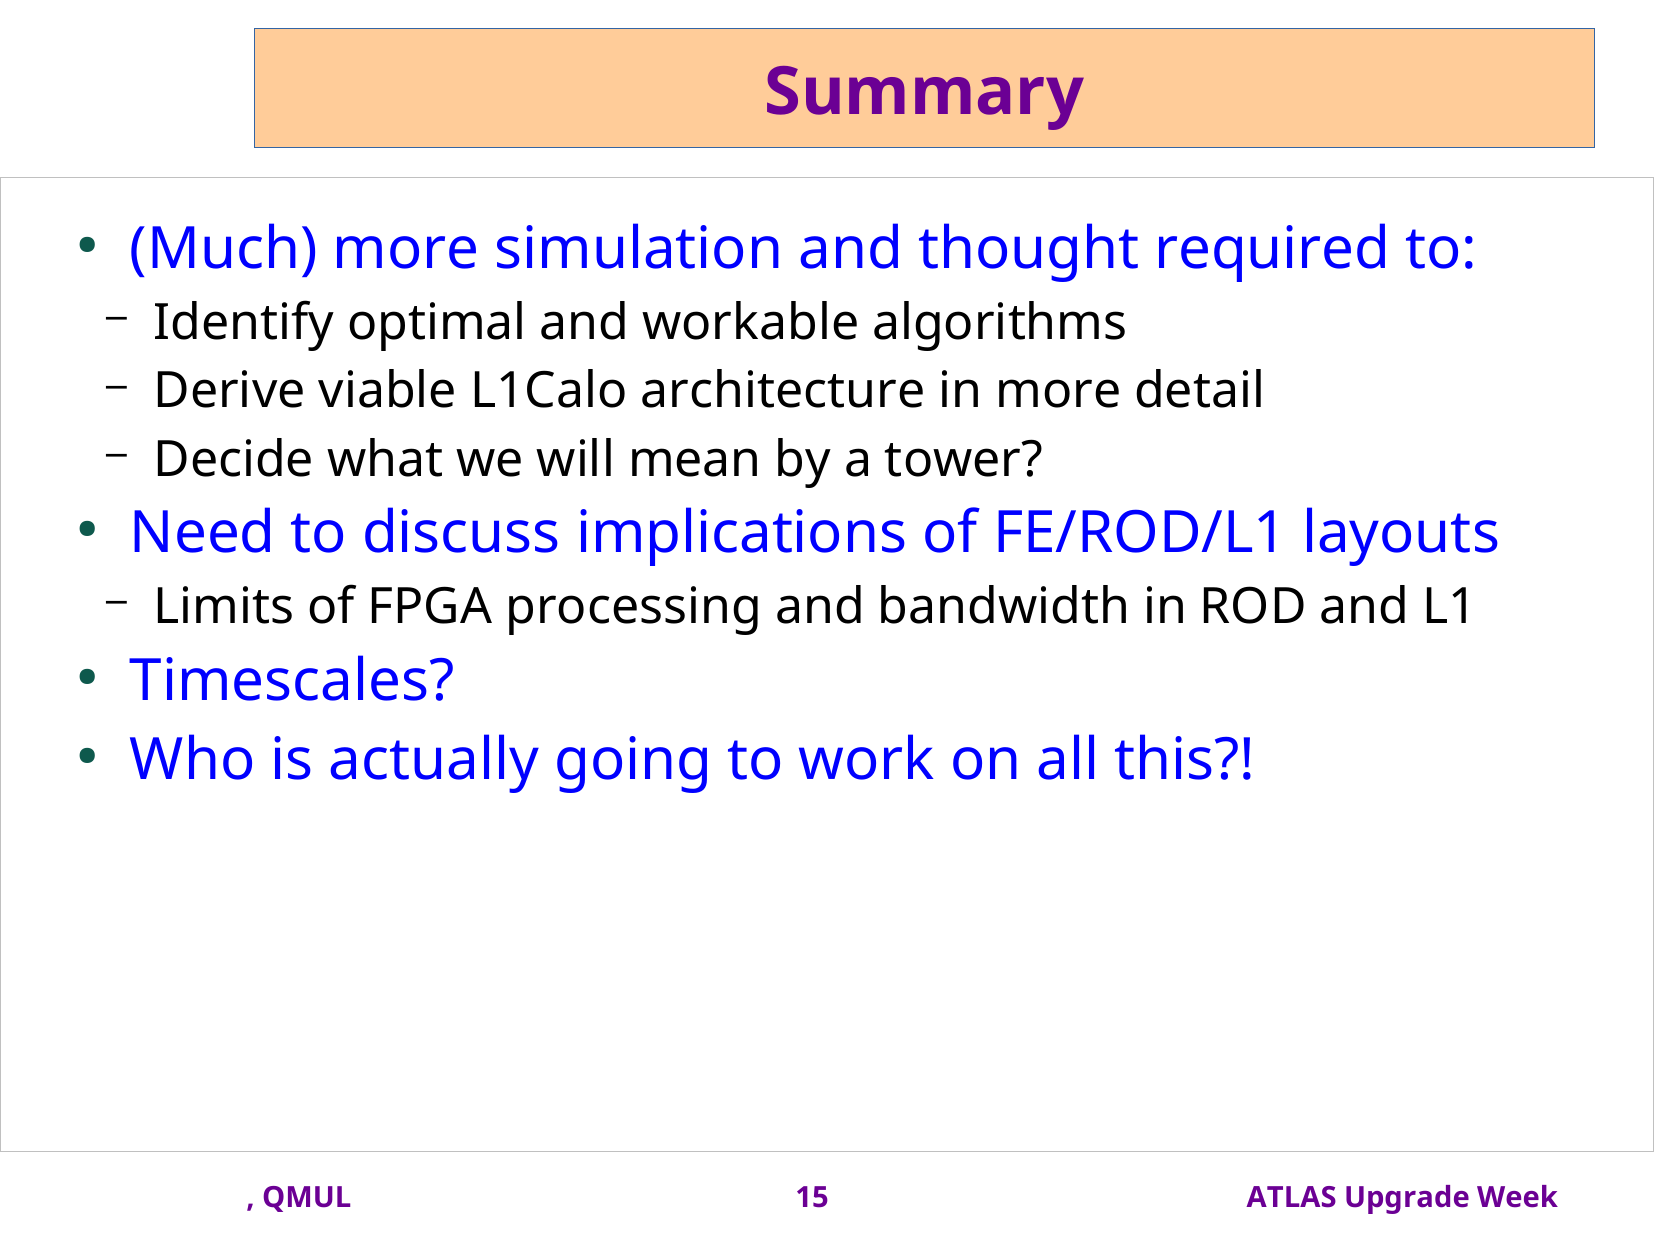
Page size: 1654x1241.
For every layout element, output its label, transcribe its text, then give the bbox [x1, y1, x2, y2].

title Summary [254, 28, 1595, 148]
list (Much) more simulation and thought required to: Identify optimal and workable algorithms Derive viable L1Calo architecture in more detail Decide what we will mean by a tower? Need to discuss implications of FE/ROD/L1 layouts Limits of FPGA processing and bandwidth in ROD and L1 Timescales? Who is actually going to work on all this?! [59, 206, 1595, 810]
